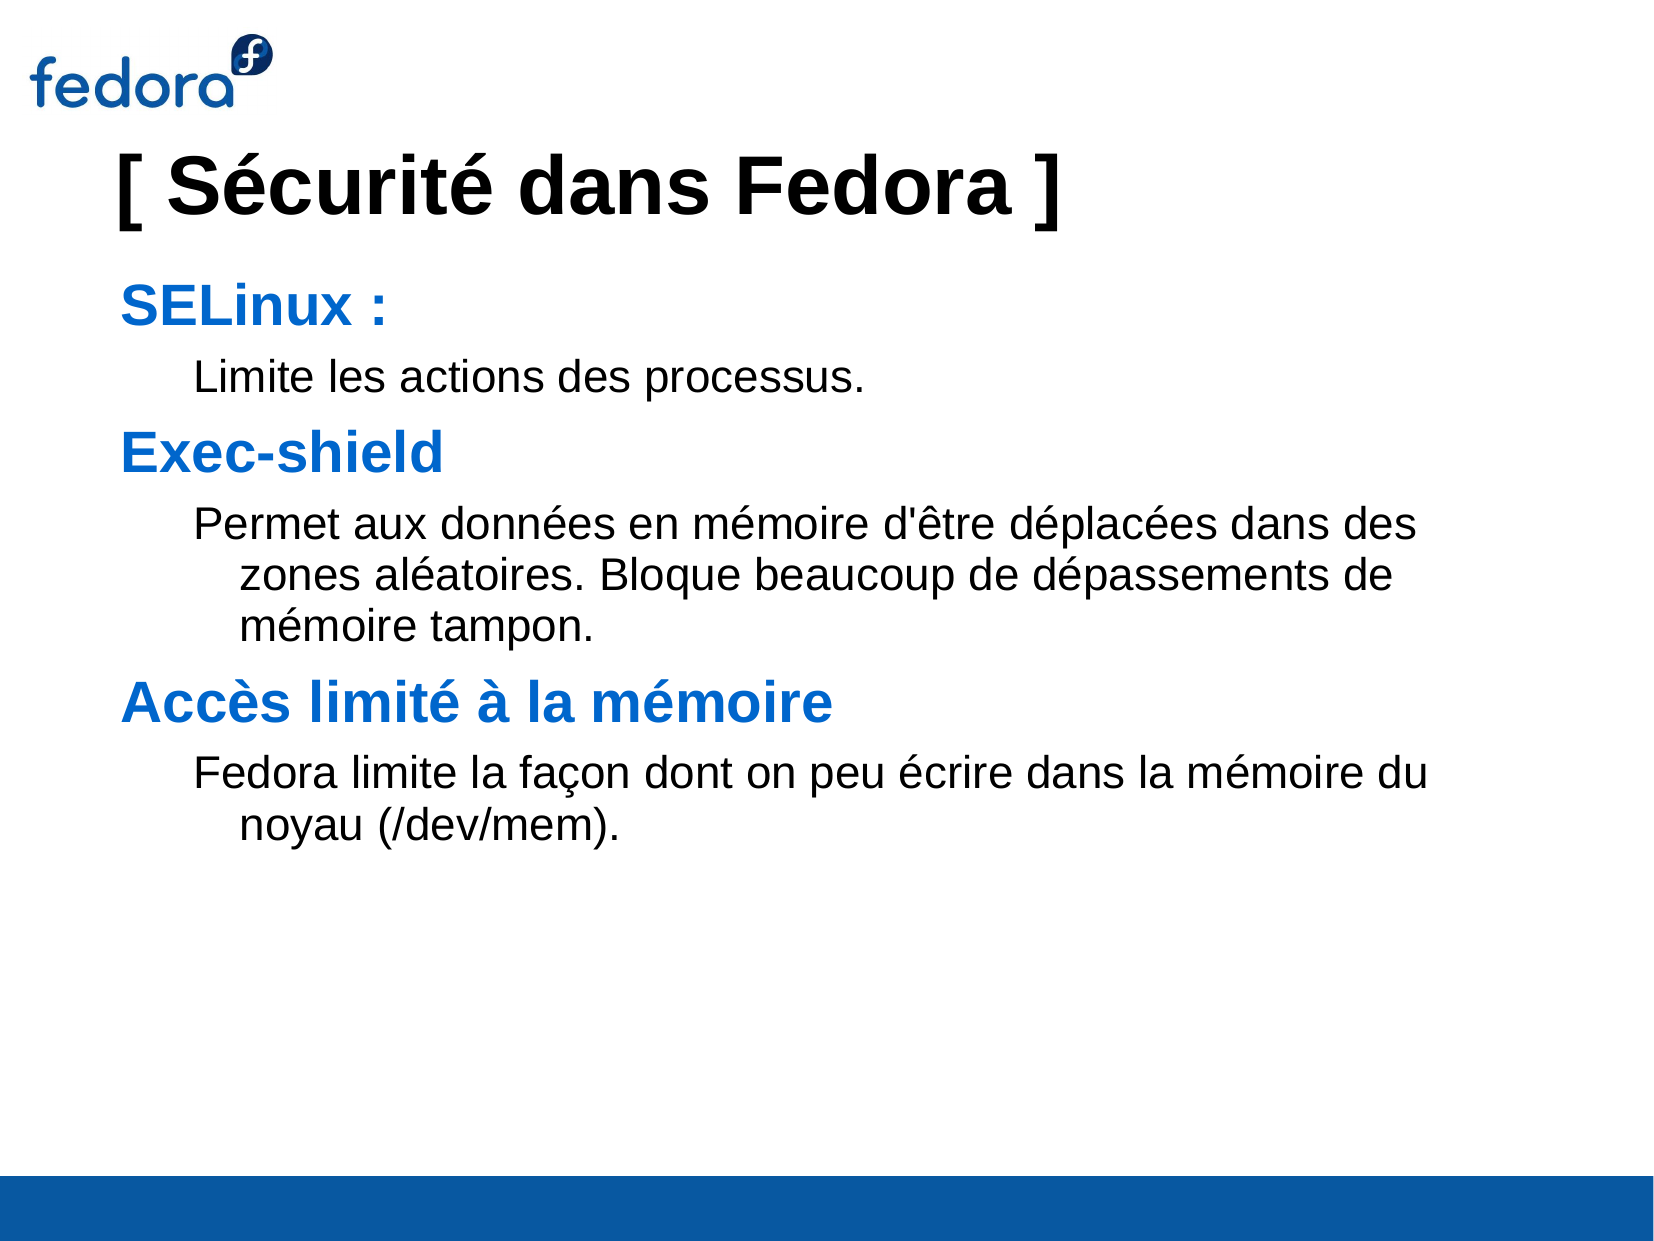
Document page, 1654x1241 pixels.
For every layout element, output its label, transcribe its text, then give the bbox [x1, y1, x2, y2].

picture [0, 1176, 1654, 1241]
title [ Sécurité dans Fedora ] [115, 122, 1521, 249]
list SELinux : Limite les actions des processus. Exec-shield Permet aux données en mémoire d'être déplacées dans des zones aléatoires. Bloque beaucoup de dépassements de mémoire tampon. Accès limité à la mémoire Fedora limite la façon dont on peu écrire dans la mémoire du noyau (/dev/mem). [118, 272, 1523, 1092]
picture [22, 27, 277, 115]
